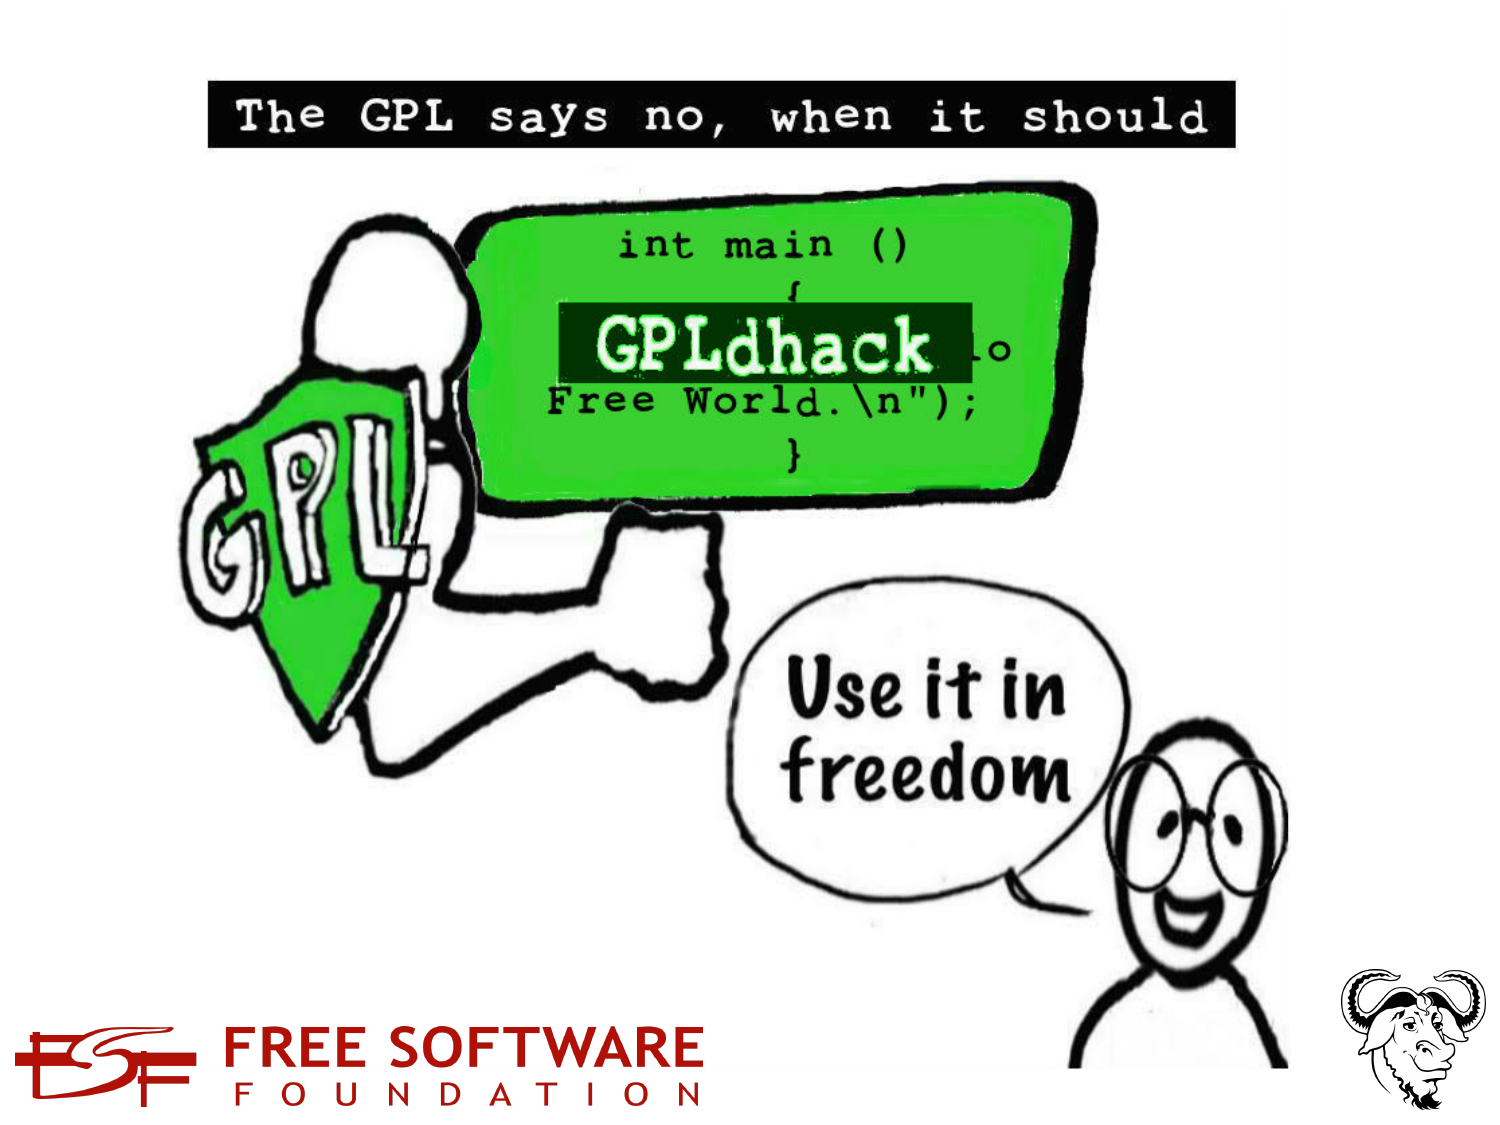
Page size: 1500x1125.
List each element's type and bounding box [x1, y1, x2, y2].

picture [1341, 969, 1486, 1110]
picture [15, 3, 1291, 1107]
